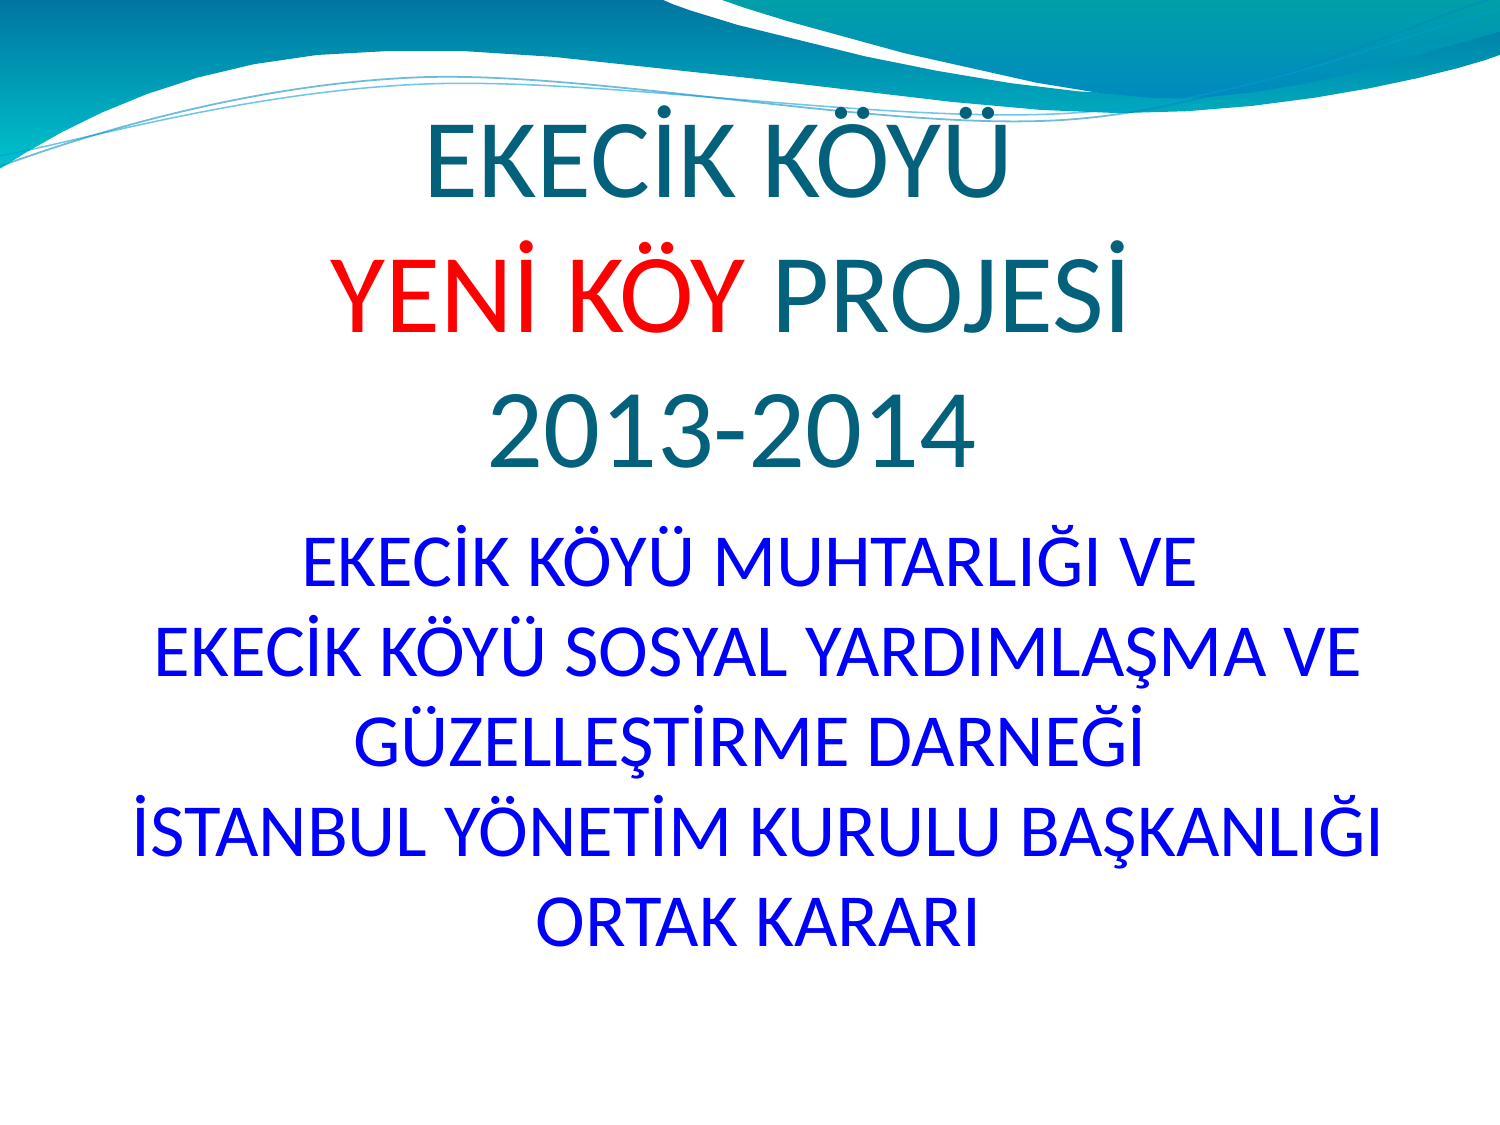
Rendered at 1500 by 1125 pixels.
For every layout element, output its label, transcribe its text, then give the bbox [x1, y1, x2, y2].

subtitle EKECİK KÖYÜ MUHTARLIĞI VE EKECİK KÖYÜ SOSYAL YARDIMLAŞMA VE GÜZELLEŞTİRME DARNEĞİ İSTANBUL YÖNETİM KURULU BAŞKANLIĞI ORTAK KARARI [87, 503, 1430, 1055]
title EKECİK KÖYÜ YENİ KÖY PROJESİ 2013-2014 [87, 58, 1376, 503]
